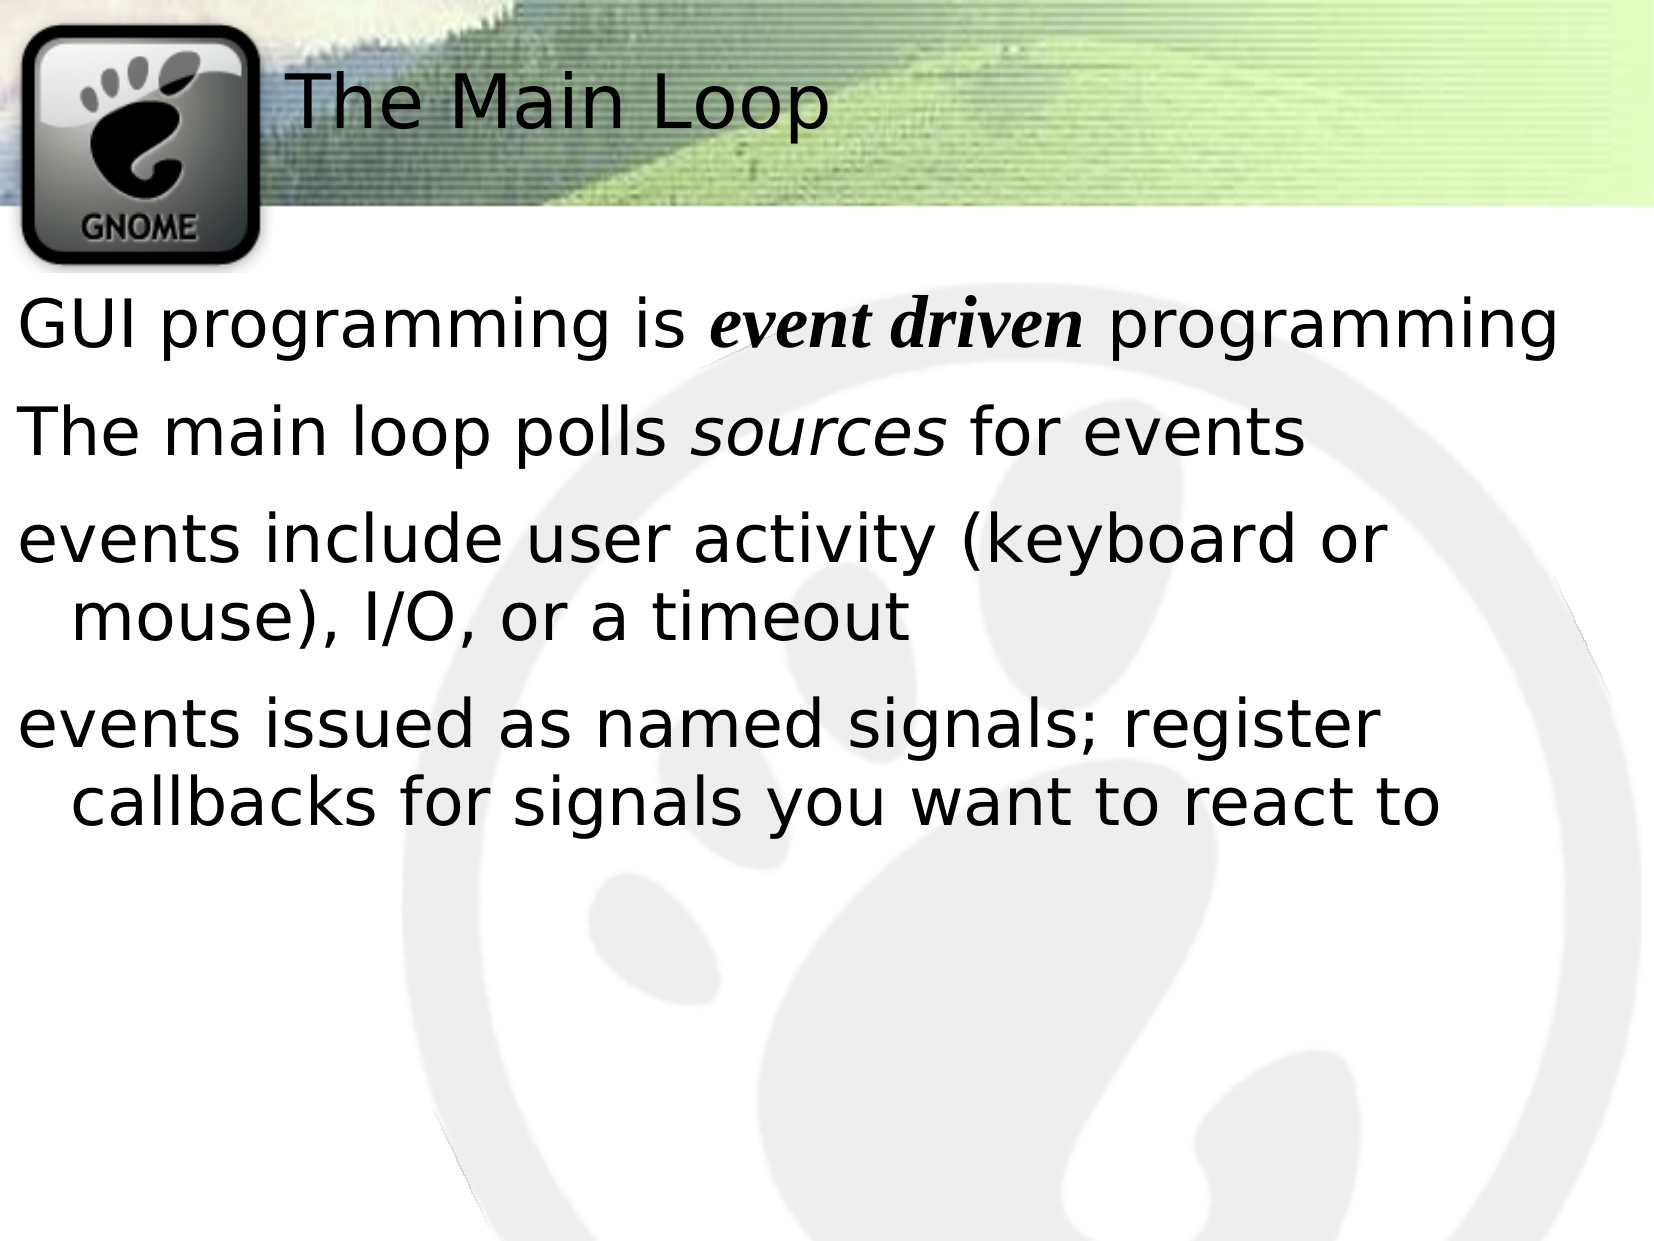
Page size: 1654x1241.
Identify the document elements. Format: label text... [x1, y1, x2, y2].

list GUI programming is event driven programming The main loop polls sources for events events include user activity (keyboard or mouse), I/O, or a timeout events issued as named signals; register callbacks for signals you want to react to [0, 281, 1654, 1241]
title The Main Loop [0, 0, 1654, 207]
picture [0, 207, 1654, 273]
